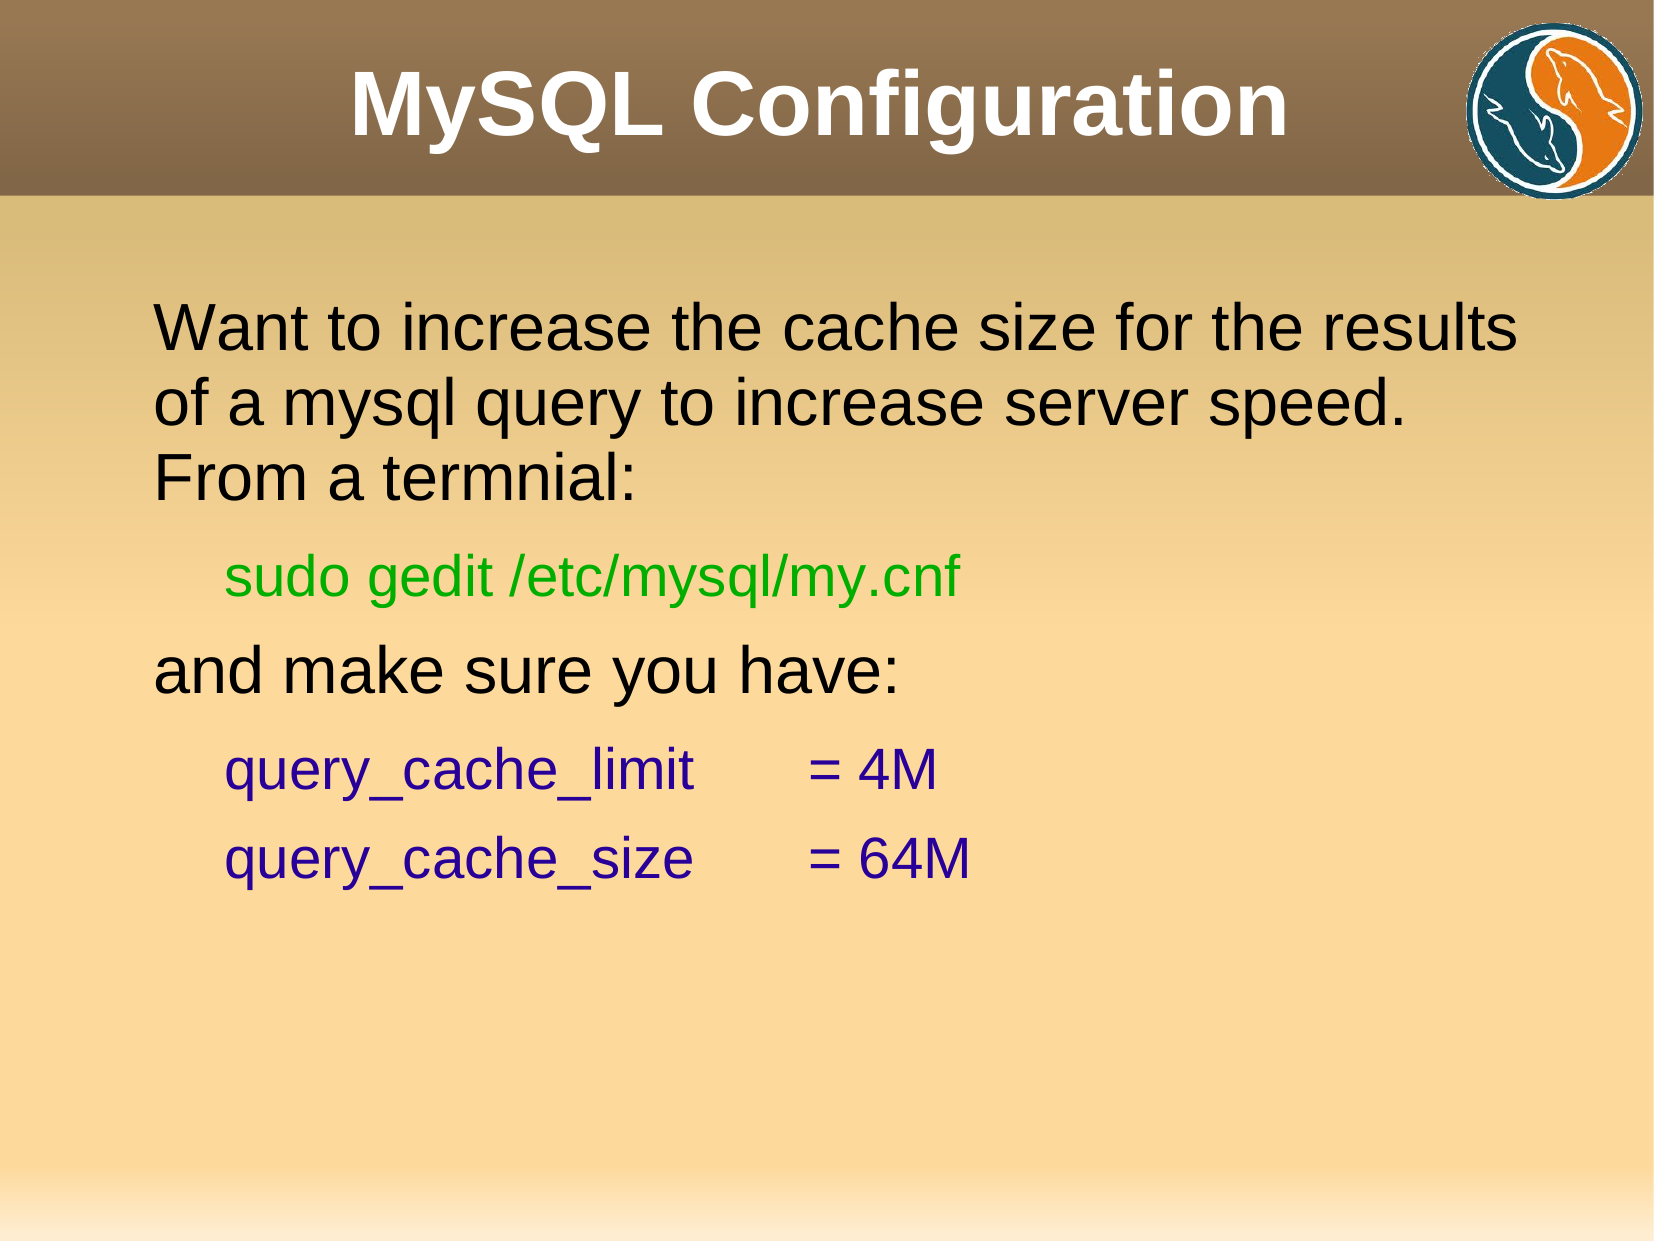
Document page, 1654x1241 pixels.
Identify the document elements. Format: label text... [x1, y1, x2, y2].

picture [0, 0, 1654, 1241]
list Want to increase the cache size for the results of a mysql query to increase server speed. From a termnial: sudo gedit /etc/mysql/my.cnf and make sure you have: query_cache_limit = 4M query_cache_size = 64M [82, 290, 1571, 1094]
title MySQL Configuration [76, 7, 1565, 200]
